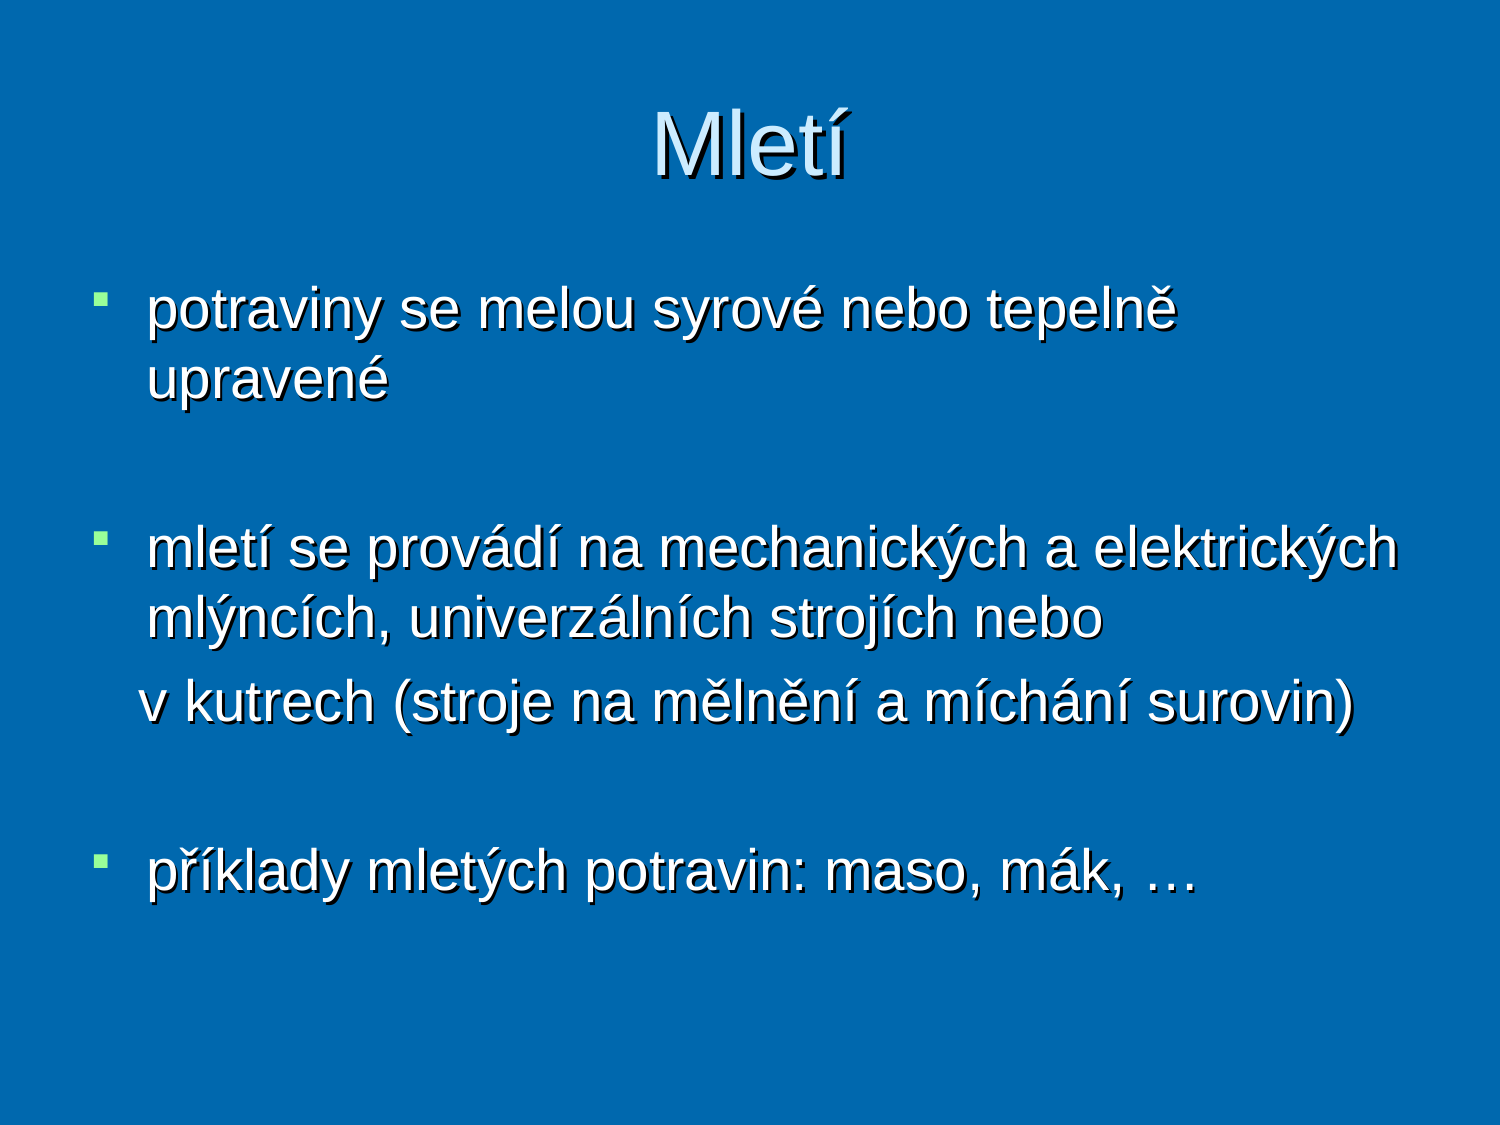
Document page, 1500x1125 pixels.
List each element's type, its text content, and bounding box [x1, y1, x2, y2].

list potraviny se melou syrové nebo tepelně upravené mletí se provádí na mechanických a elektrických mlýncích, univerzálních strojích nebo v kutrech (stroje na mělnění a míchání surovin) příklady mletých potravin: maso, mák, … [75, 262, 1426, 1006]
title Mletí [75, 45, 1426, 233]
